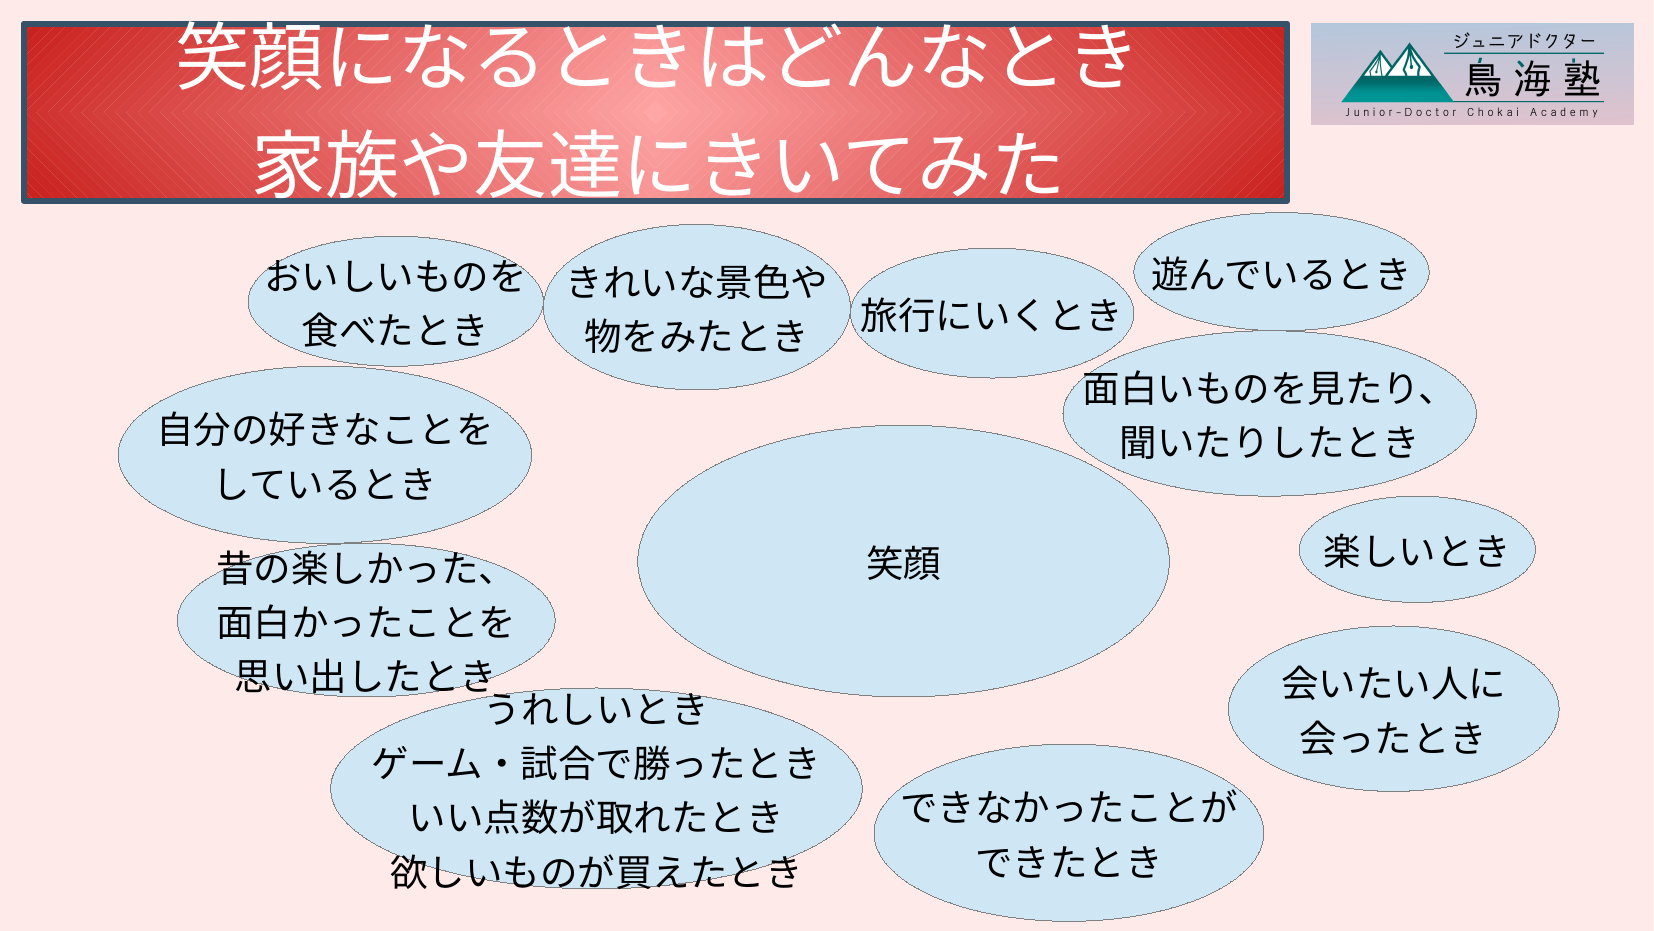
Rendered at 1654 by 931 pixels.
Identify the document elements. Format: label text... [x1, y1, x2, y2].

picture [1311, 23, 1634, 125]
text_box 会いたい人に 会ったとき [1228, 625, 1560, 792]
text_box 笑顔 [637, 425, 1170, 697]
text_box おいしいものを 食べたとき [248, 236, 544, 367]
text_box 楽しいとき [1299, 496, 1536, 603]
text_box うれしいとき ゲーム・試合で勝ったとき いい点数が取れたとき 欲しいものが買えたとき [330, 687, 863, 889]
text_box 昔の楽しかった、 面白かったことを 思い出したとき [177, 543, 556, 697]
text_box できなかったことが できたとき [874, 744, 1264, 922]
title 笑顔になるときはどんなとき 家族や友達にきいてみた [82, 29, 1235, 184]
text_box 遊んでいるとき [1133, 212, 1430, 331]
text_box 自分の好きなことを しているとき [118, 366, 532, 544]
text_box きれいな景色や 物をみたとき [543, 224, 851, 390]
text_box 面白いものを見たり、 聞いたりしたとき [1062, 330, 1477, 497]
text_box 旅行にいくとき [850, 248, 1134, 379]
